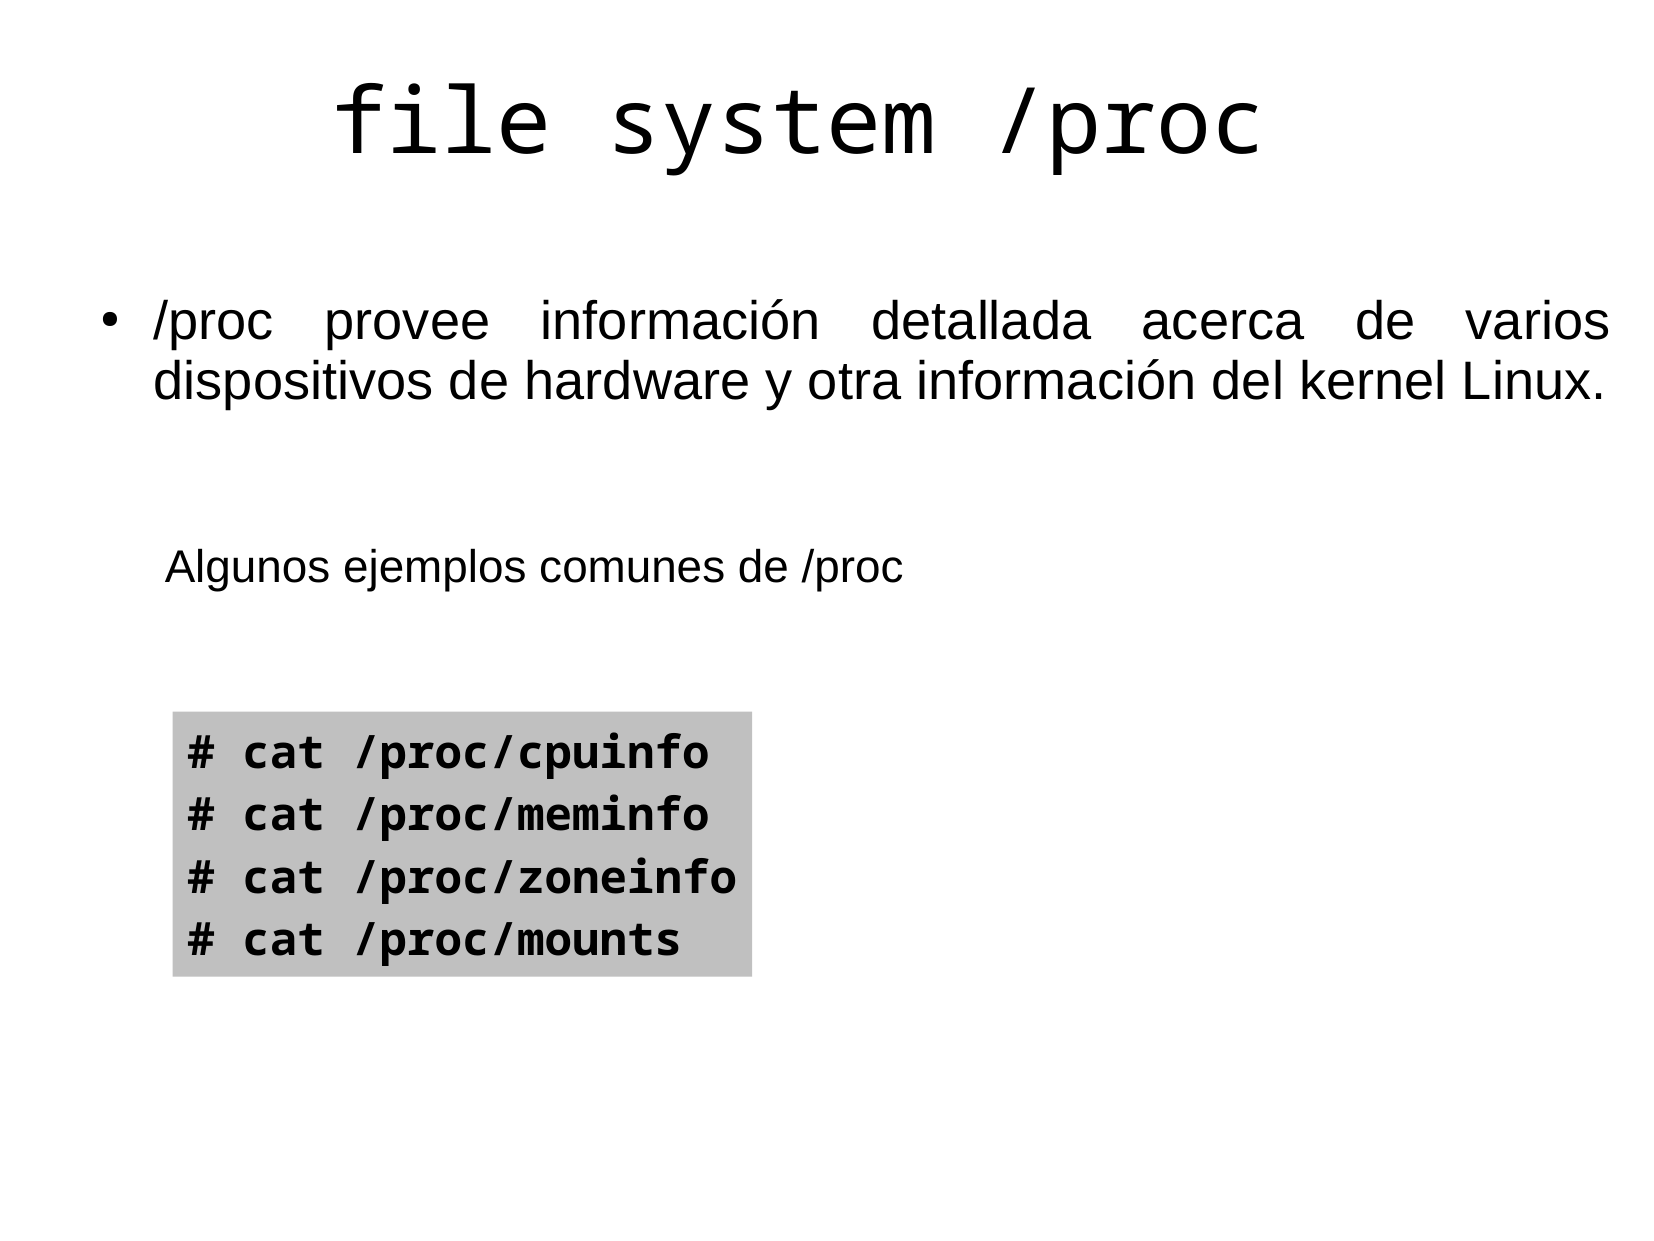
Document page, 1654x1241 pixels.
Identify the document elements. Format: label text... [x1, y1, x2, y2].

text_box Algunos ejemplos comunes de /proc [150, 533, 1426, 638]
title file system /proc [82, 49, 1571, 188]
text_box # cat /proc/cpuinfo # cat /proc/meminfo # cat /proc/zoneinfo # cat /proc/mounts [172, 711, 751, 938]
list /proc provee información detallada acerca de varios dispositivos de hardware y otra información del kernel Linux. [82, 290, 1613, 488]
